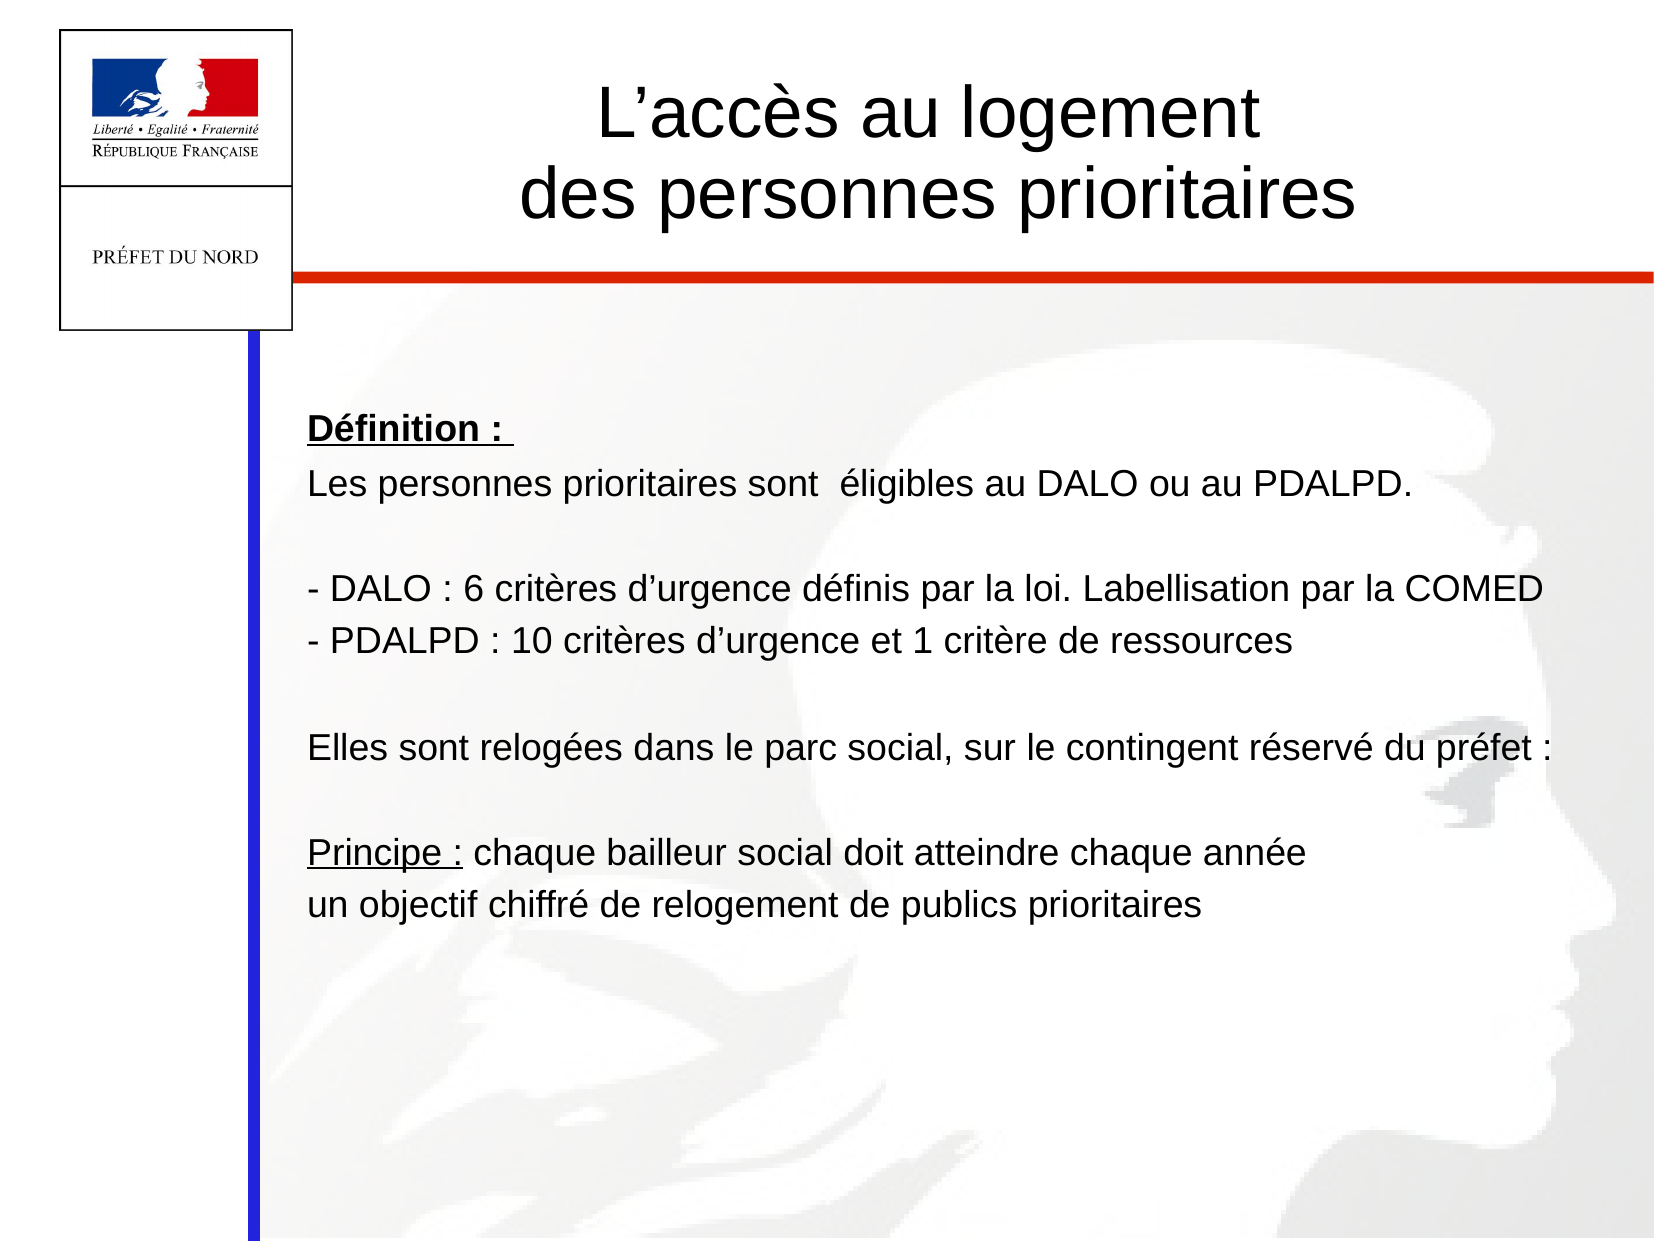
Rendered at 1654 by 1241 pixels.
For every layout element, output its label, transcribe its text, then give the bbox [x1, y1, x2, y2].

subtitle Définition : Les personnes prioritaires sont éligibles au DALO ou au PDALPD. - DALO : 6 critères d’urgence définis par la loi. Labellisation par la COMED - PDALPD : 10 critères d’urgence et 1 critère de ressources Elles sont relogées dans le parc social, sur le contingent réservé du préfet : Principe : chaque bailleur social doit atteindre chaque année un objectif chiffré de relogement de publics prioritaires [307, 307, 1574, 1027]
picture [59, 29, 293, 331]
title L’accès au logement des personnes prioritaires [307, 49, 1571, 257]
